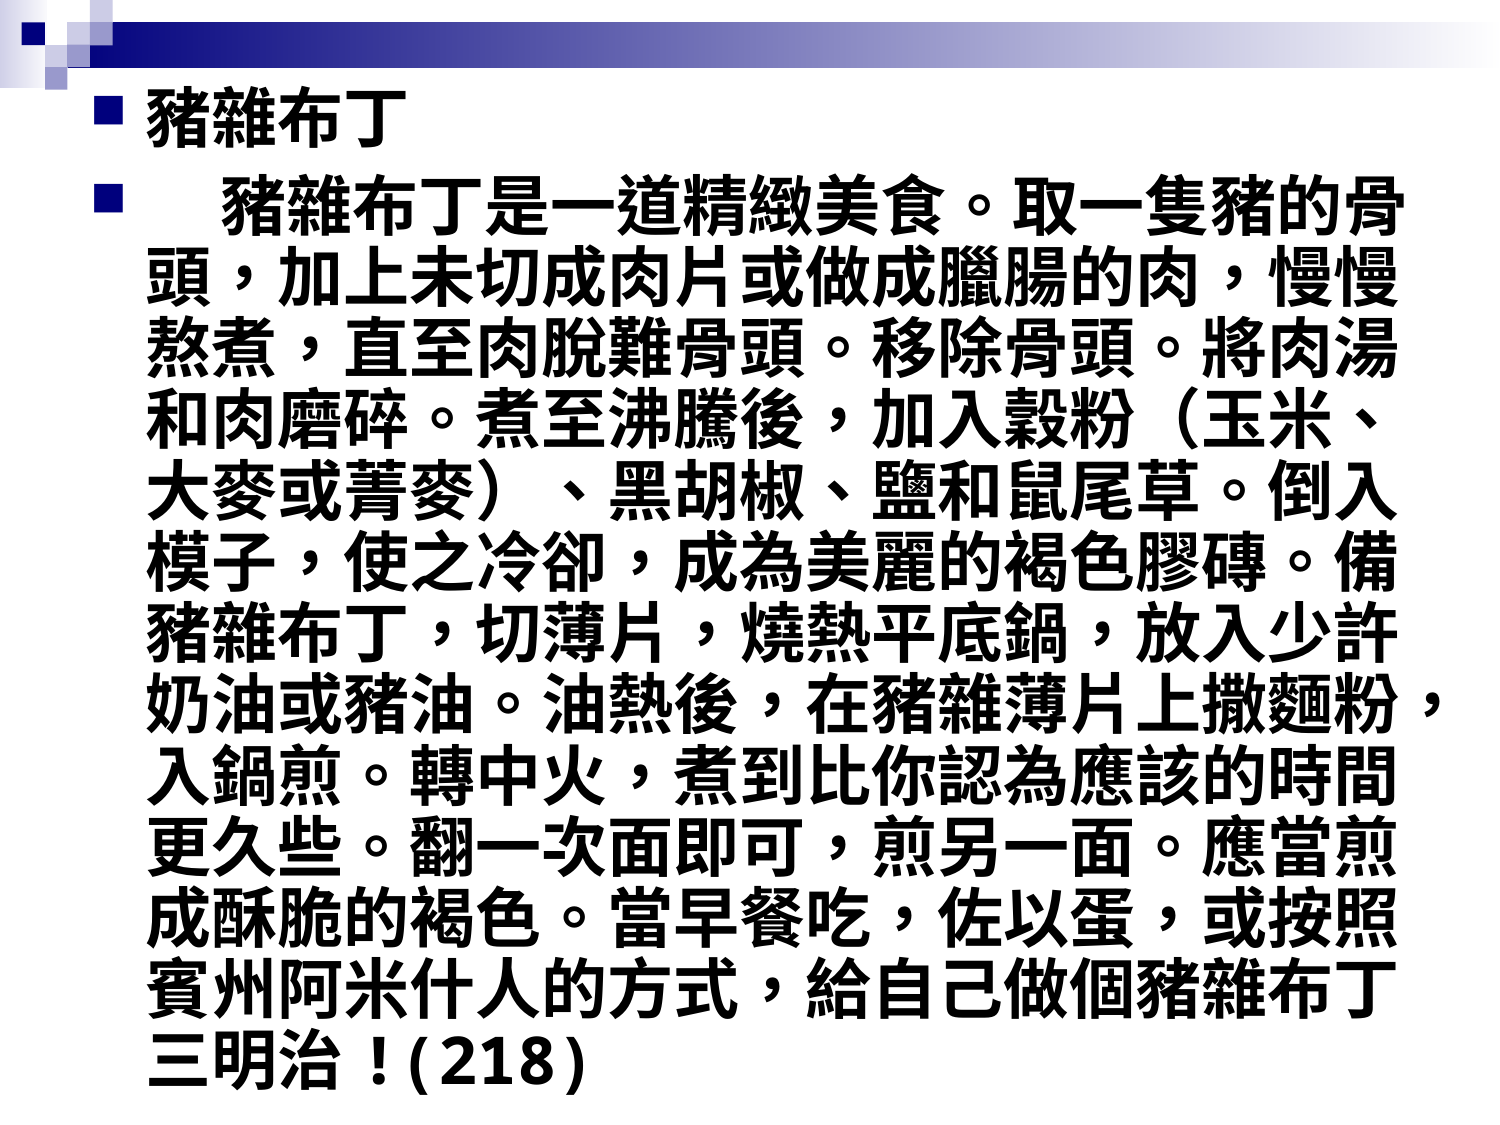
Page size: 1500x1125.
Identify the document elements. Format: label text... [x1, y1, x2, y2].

list 豬雜布丁 豬雜布丁是一道精緻美食。取一隻豬的骨頭，加上未切成肉片或做成臘腸的肉，慢慢熬煮，直至肉脫難骨頭。移除骨頭。將肉湯和肉磨碎。煮至沸騰後，加入穀粉（玉米、大麥或菁麥）、黑胡椒、鹽和鼠尾草。倒入模子，使之冷卻，成為美麗的褐色膠磚。備豬雜布丁，切薄片，燒熱平底鍋，放入少許奶油或豬油。油熱後，在豬雜薄片上撒麵粉，入鍋煎。轉中火，煮到比你認為應該的時間更久些。翻一次面即可，煎另一面。應當煎成酥脆的褐色。當早餐吃，佐以蛋，或按照賓州阿米什人的方式，給自己做個豬雜布丁三明治!(218) [75, 78, 1426, 1125]
